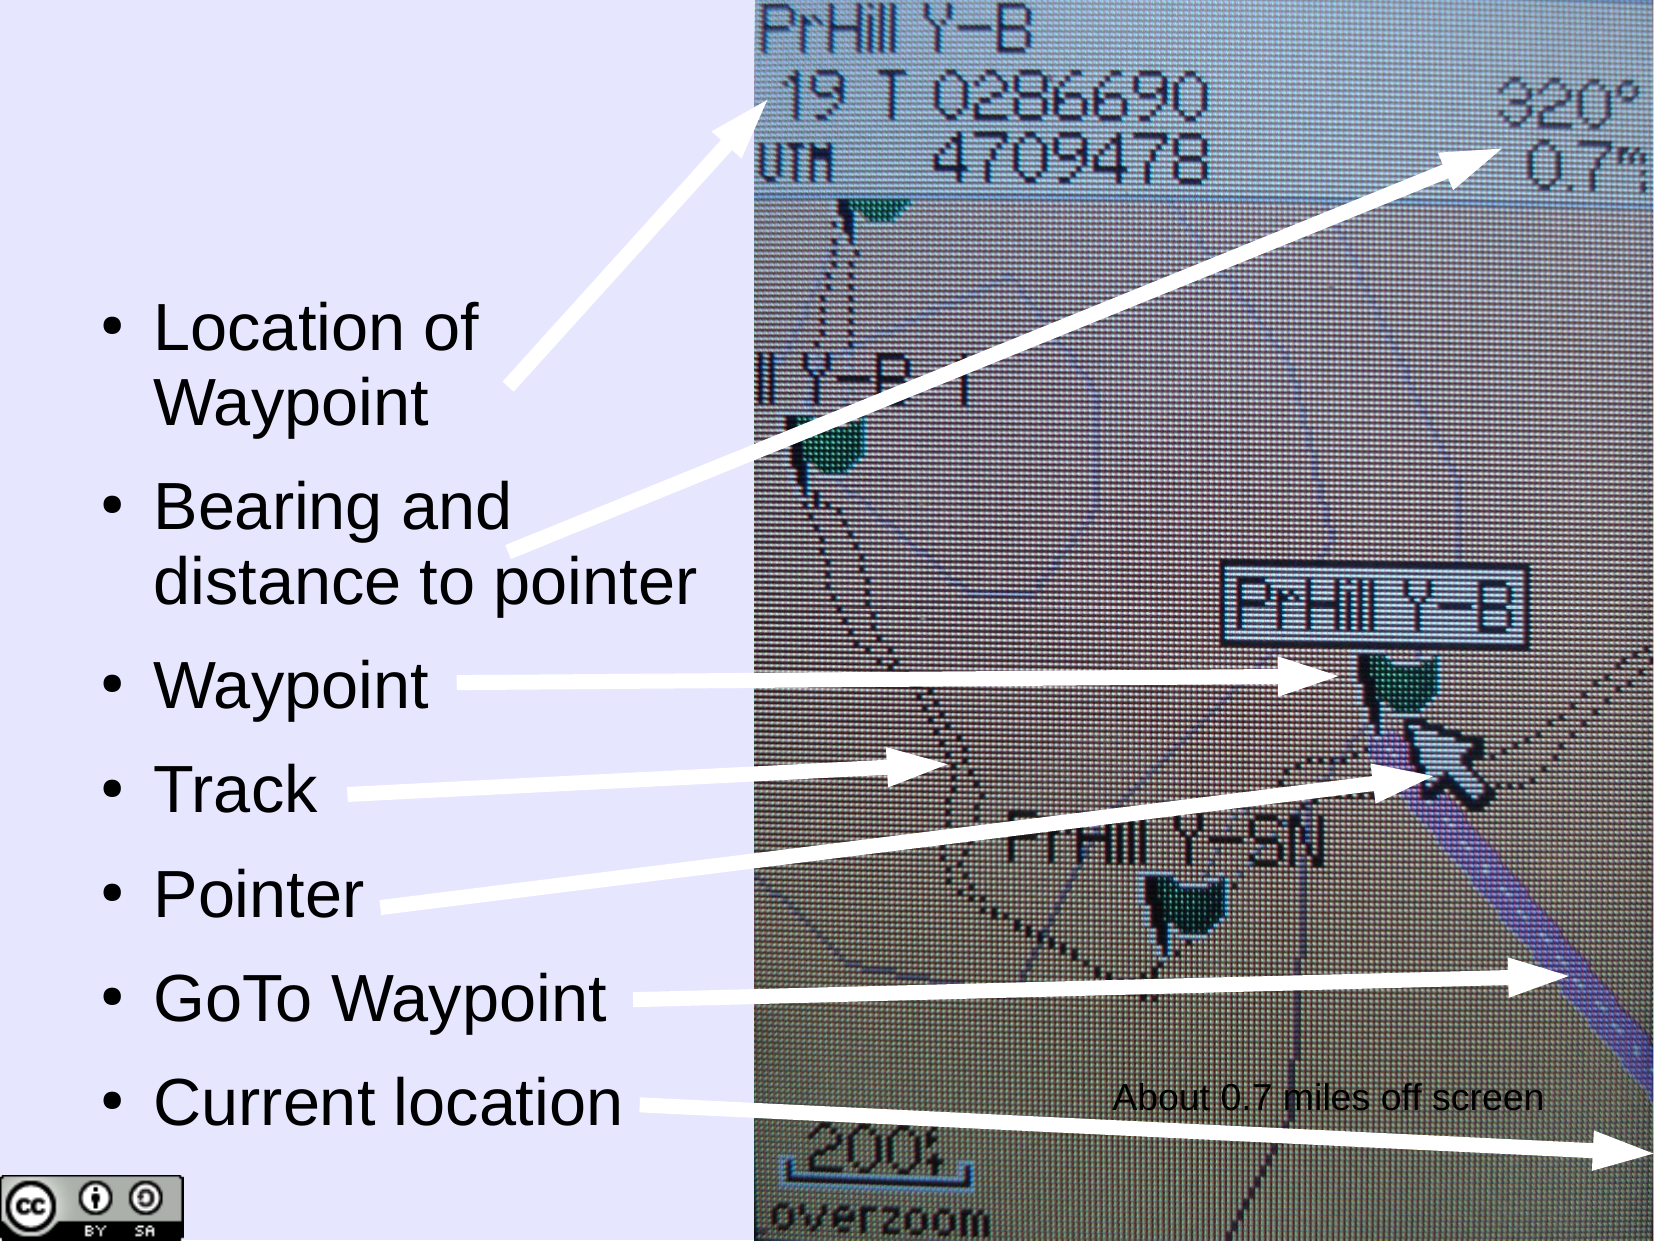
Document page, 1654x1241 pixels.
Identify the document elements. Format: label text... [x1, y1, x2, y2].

text_box About 0.7 miles off screen [1097, 1068, 1561, 1126]
picture [754, 1118, 1654, 1241]
picture [754, 0, 1654, 1153]
list Location of Waypoint Bearing and distance to pointer Waypoint Track Pointer GoTo Waypoint Current location [82, 290, 719, 1241]
picture [0, 1175, 184, 1241]
